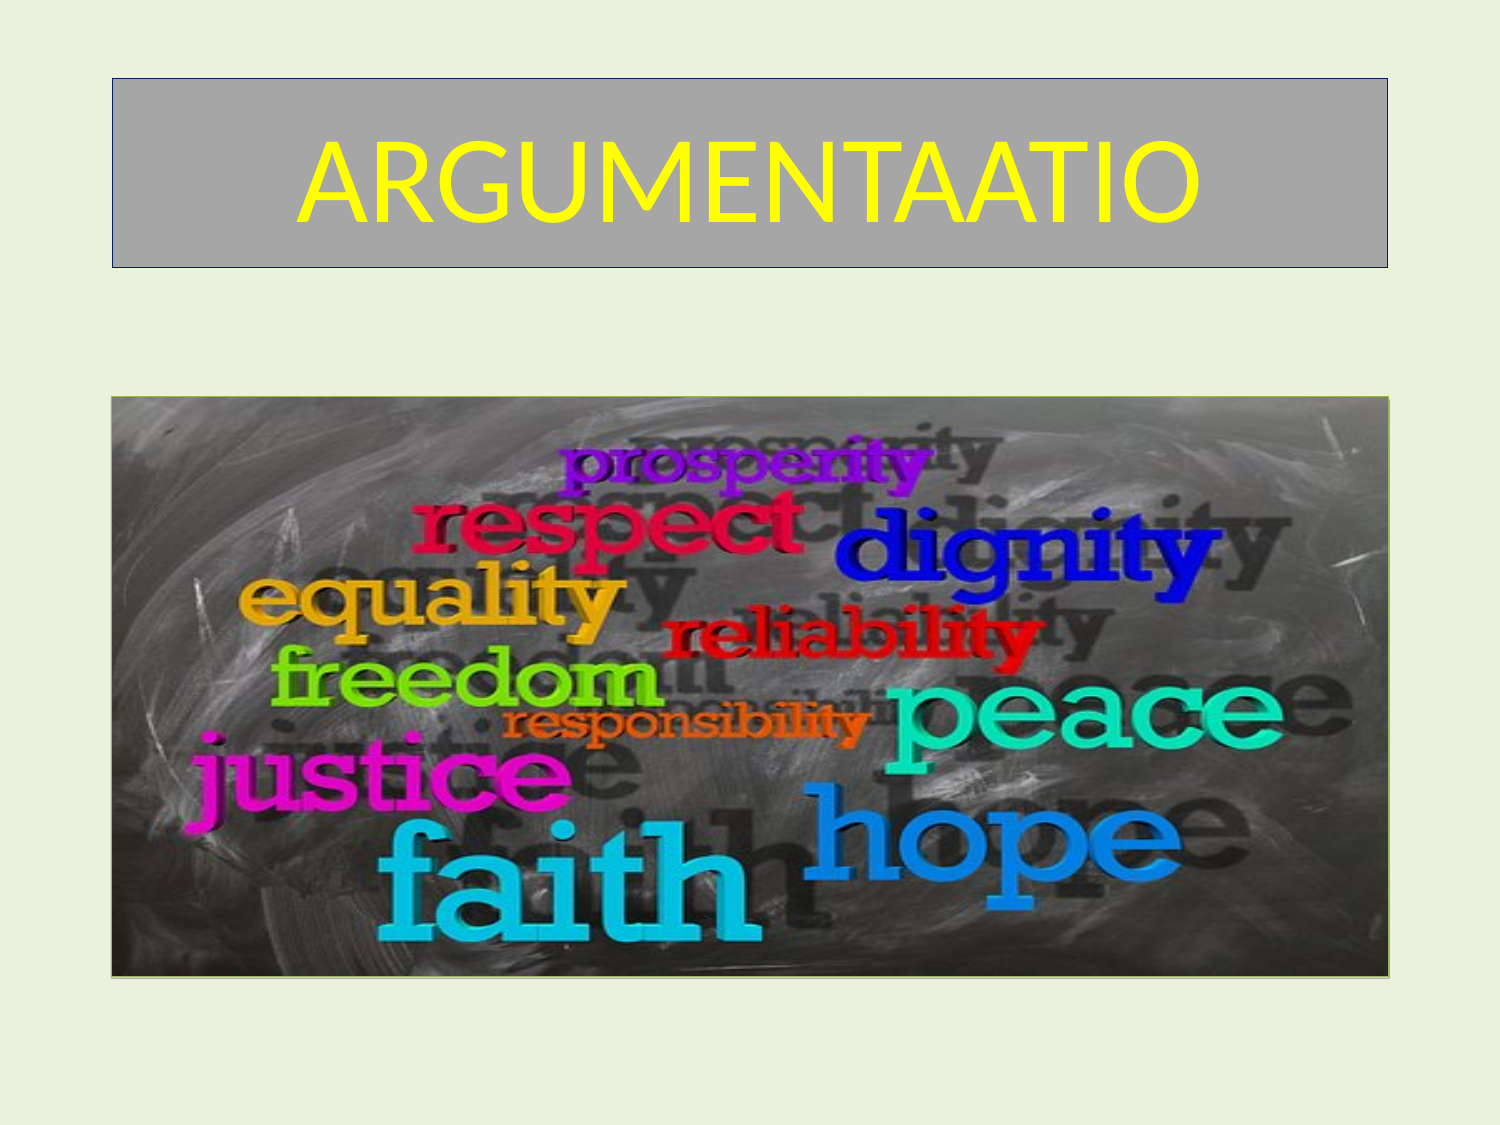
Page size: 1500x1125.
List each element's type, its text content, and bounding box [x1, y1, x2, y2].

title ARGUMENTAATIO [112, 78, 1388, 268]
picture [112, 397, 1388, 976]
